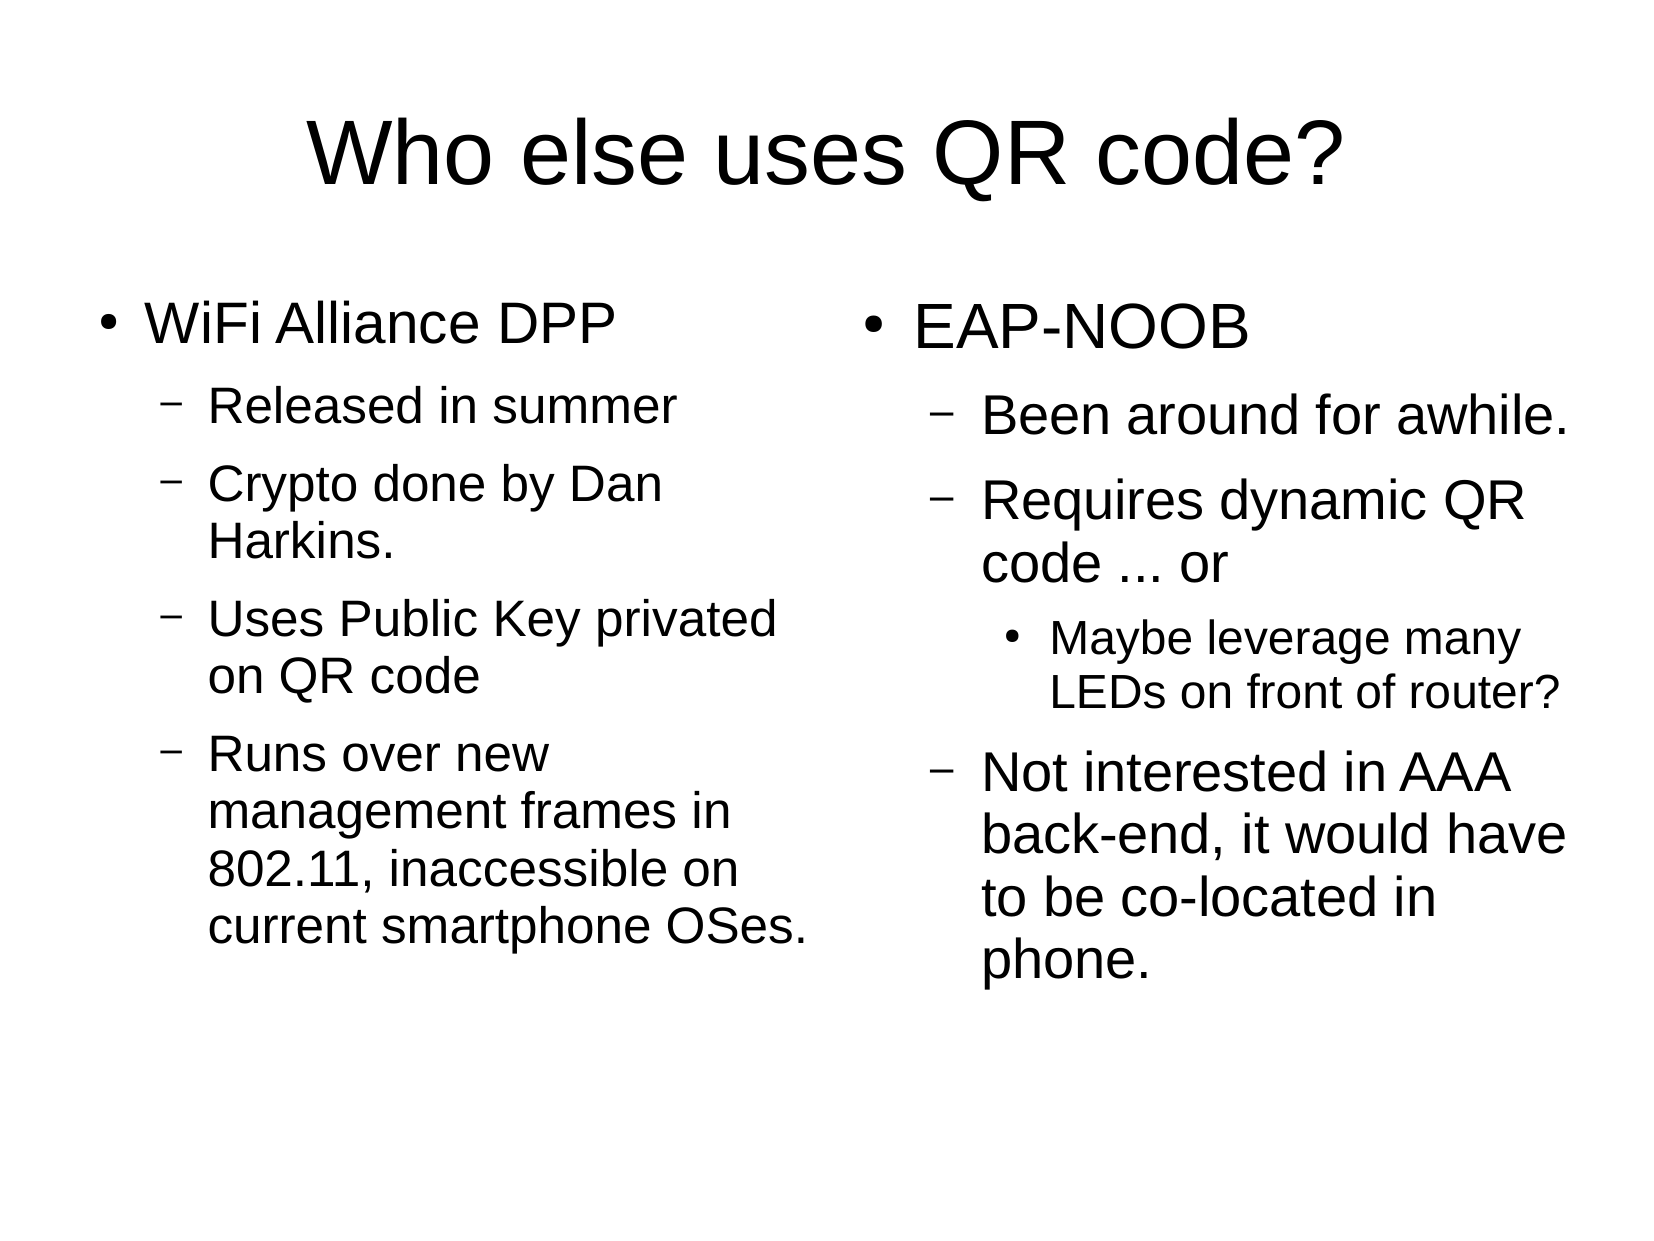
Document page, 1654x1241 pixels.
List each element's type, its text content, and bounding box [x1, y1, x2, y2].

list EAP-NOOB Been around for awhile. Requires dynamic QR code ... or Maybe leverage many LEDs on front of router? Not interested in AAA back-end, it would have to be co-located in phone. [845, 290, 1572, 1010]
list WiFi Alliance DPP Released in summer Crypto done by Dan Harkins. Uses Public Key privated on QR code Runs over new management frames in 802.11, inaccessible on current smartphone OSes. [82, 290, 809, 1010]
title Who else uses QR code? [82, 49, 1571, 257]
